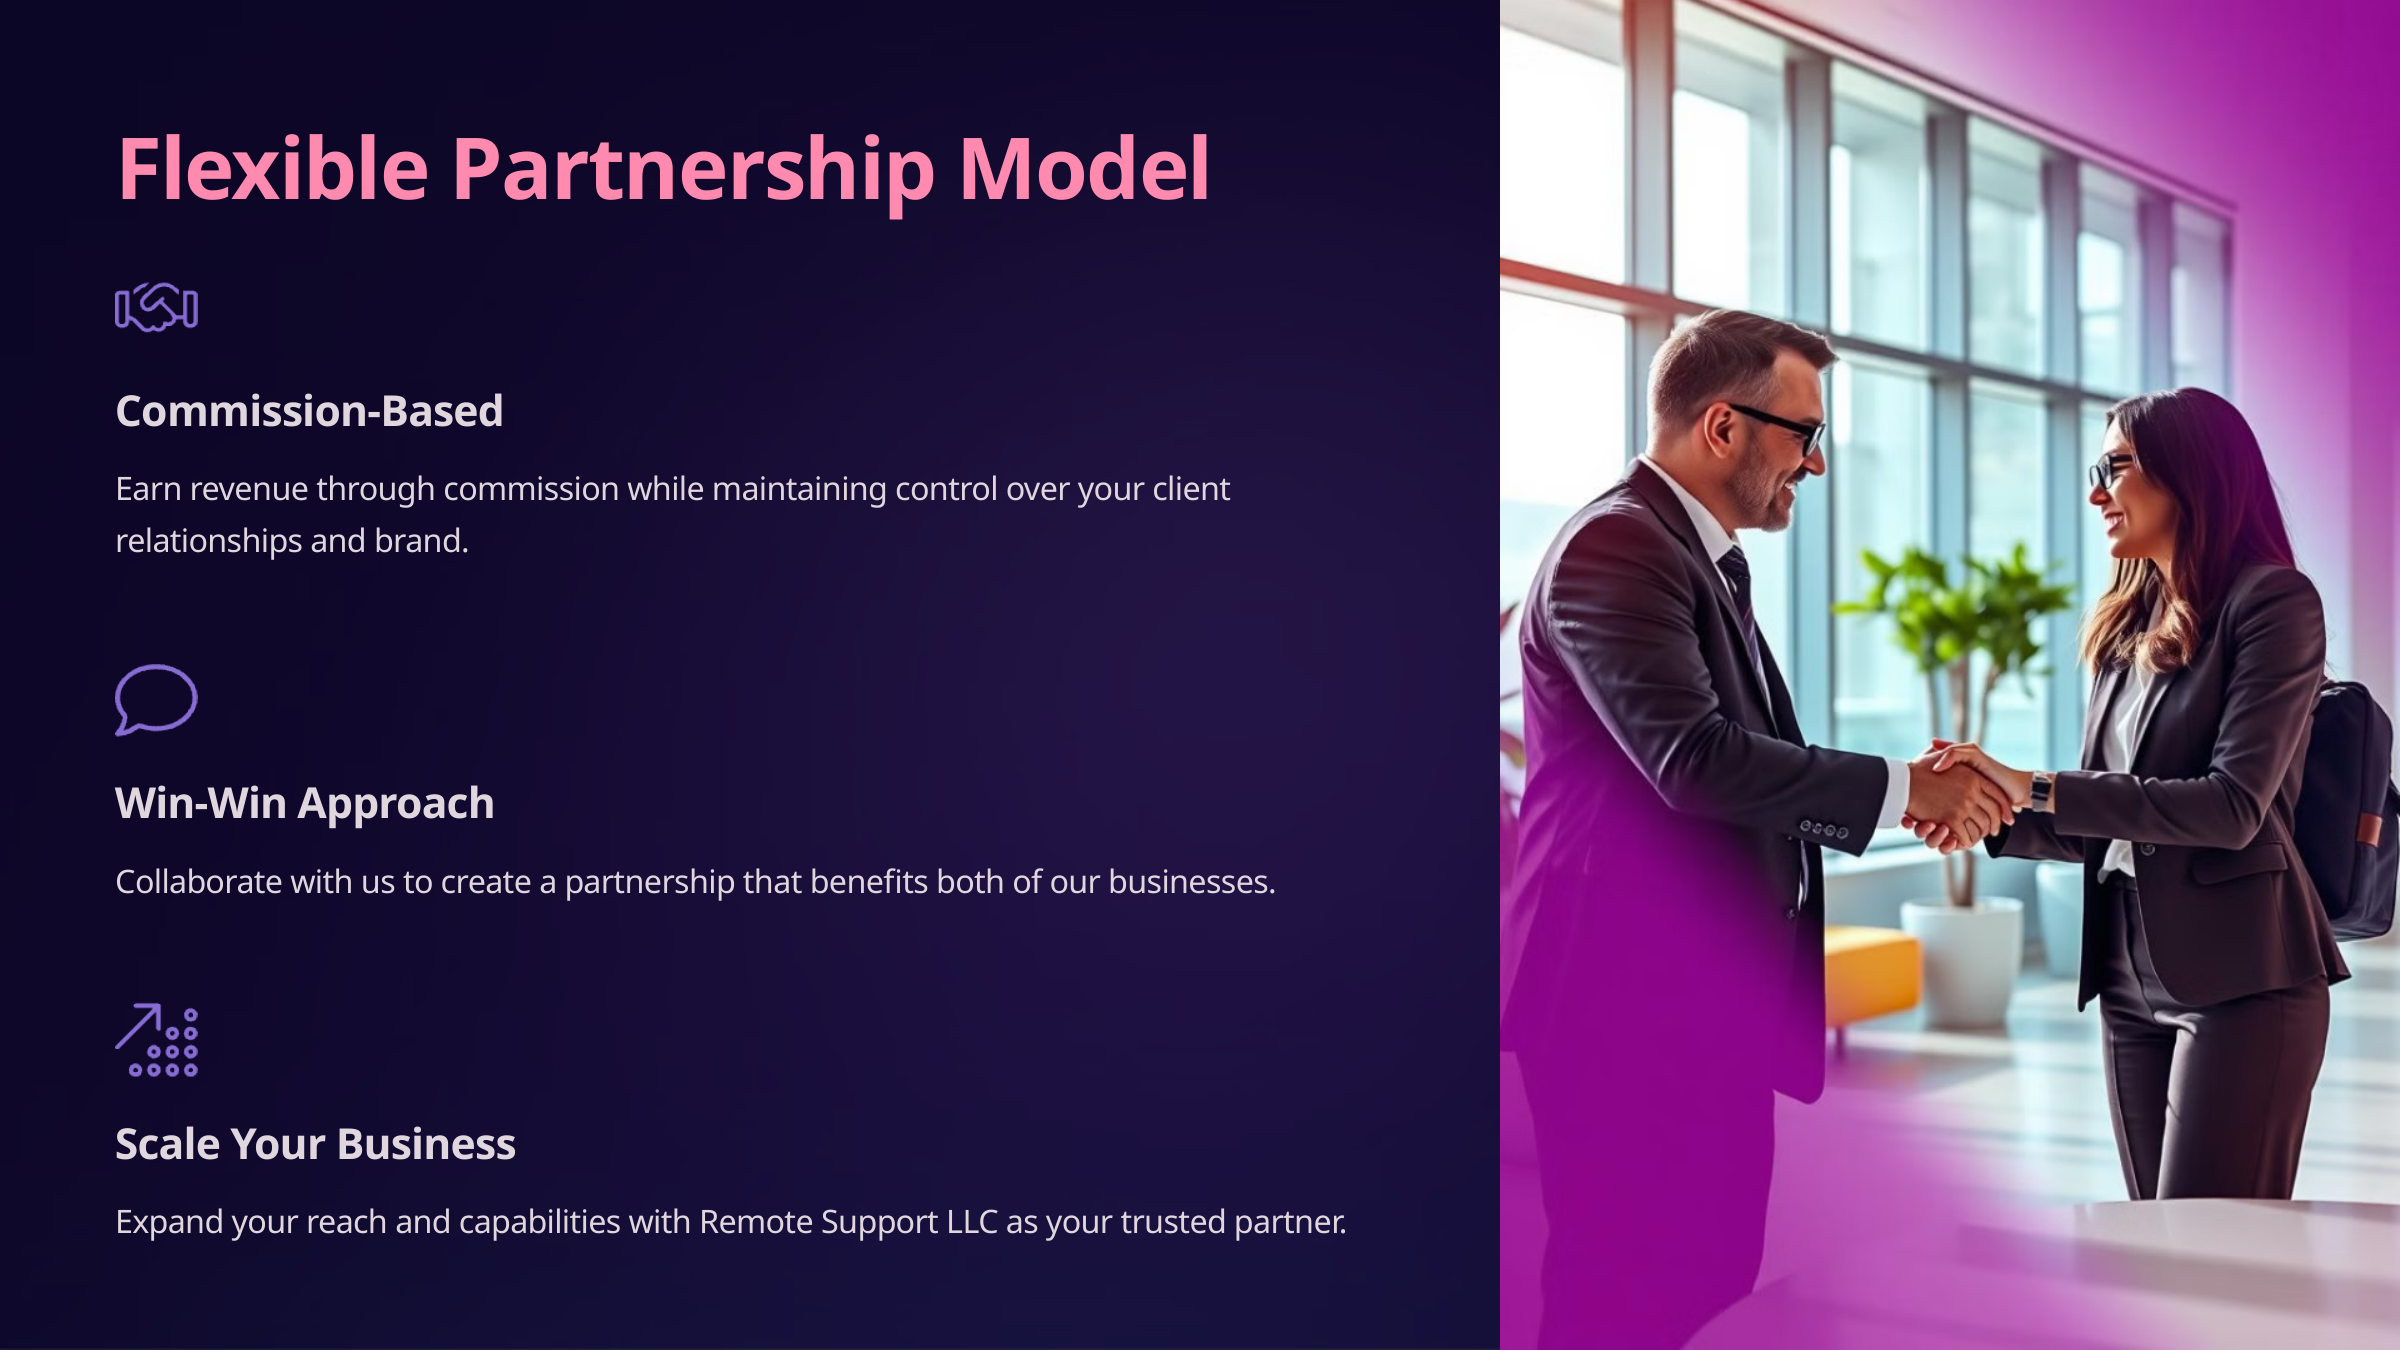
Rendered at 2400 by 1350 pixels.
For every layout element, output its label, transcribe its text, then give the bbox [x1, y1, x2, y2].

text_box Commission-Based [115, 381, 547, 436]
text_box Collaborate with us to create a partnership that benefits both of our businesses. [115, 847, 1385, 901]
picture [115, 999, 198, 1082]
text_box Flexible Partnership Model [115, 109, 1147, 217]
picture [1500, 0, 2400, 1350]
text_box Win-Win Approach [115, 774, 547, 829]
picture [115, 659, 198, 742]
text_box Earn revenue through commission while maintaining control over your client relationships and brand. [115, 455, 1385, 561]
text_box Expand your reach and capabilities with Remote Support LLC as your trusted partner. [115, 1188, 1385, 1241]
picture [115, 266, 198, 349]
text_box Scale Your Business [115, 1114, 547, 1169]
